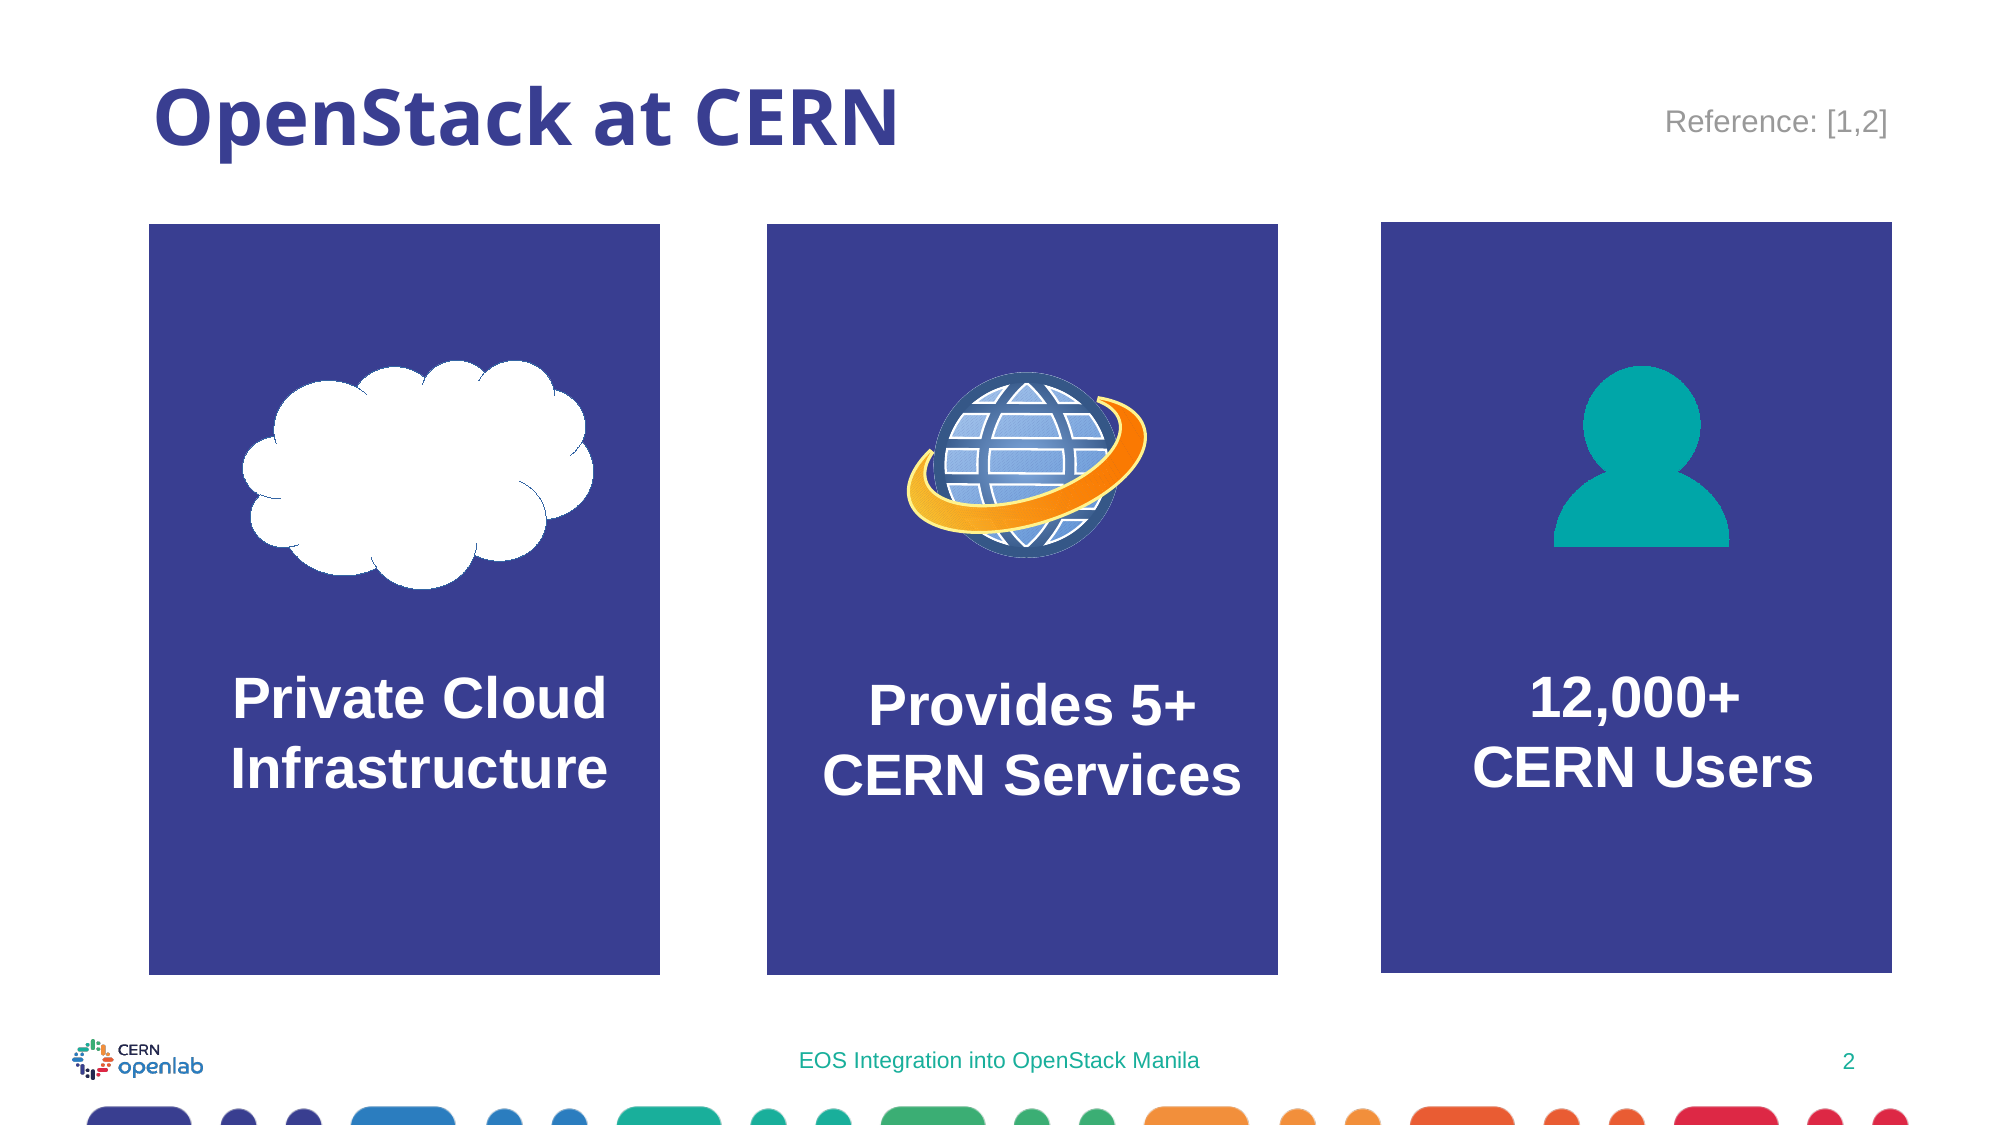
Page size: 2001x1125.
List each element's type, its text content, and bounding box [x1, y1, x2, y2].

text_box [29, 224, 660, 975]
picture [72, 1039, 203, 1080]
text_box OpenStack at CERN [137, 59, 1863, 169]
text_box Reference: [1,2] [1650, 97, 2000, 196]
picture [899, 329, 1155, 586]
text_box 12,000+ CERN Users [1456, 651, 1832, 926]
text_box [767, 224, 1278, 975]
text_box [1381, 222, 1892, 973]
text_box Private Cloud Infrastructure [209, 652, 630, 927]
text_box Provides 5+ CERN Services [800, 660, 1266, 934]
text_box EOS Integration into OpenStack Manila [661, 1029, 1337, 1089]
